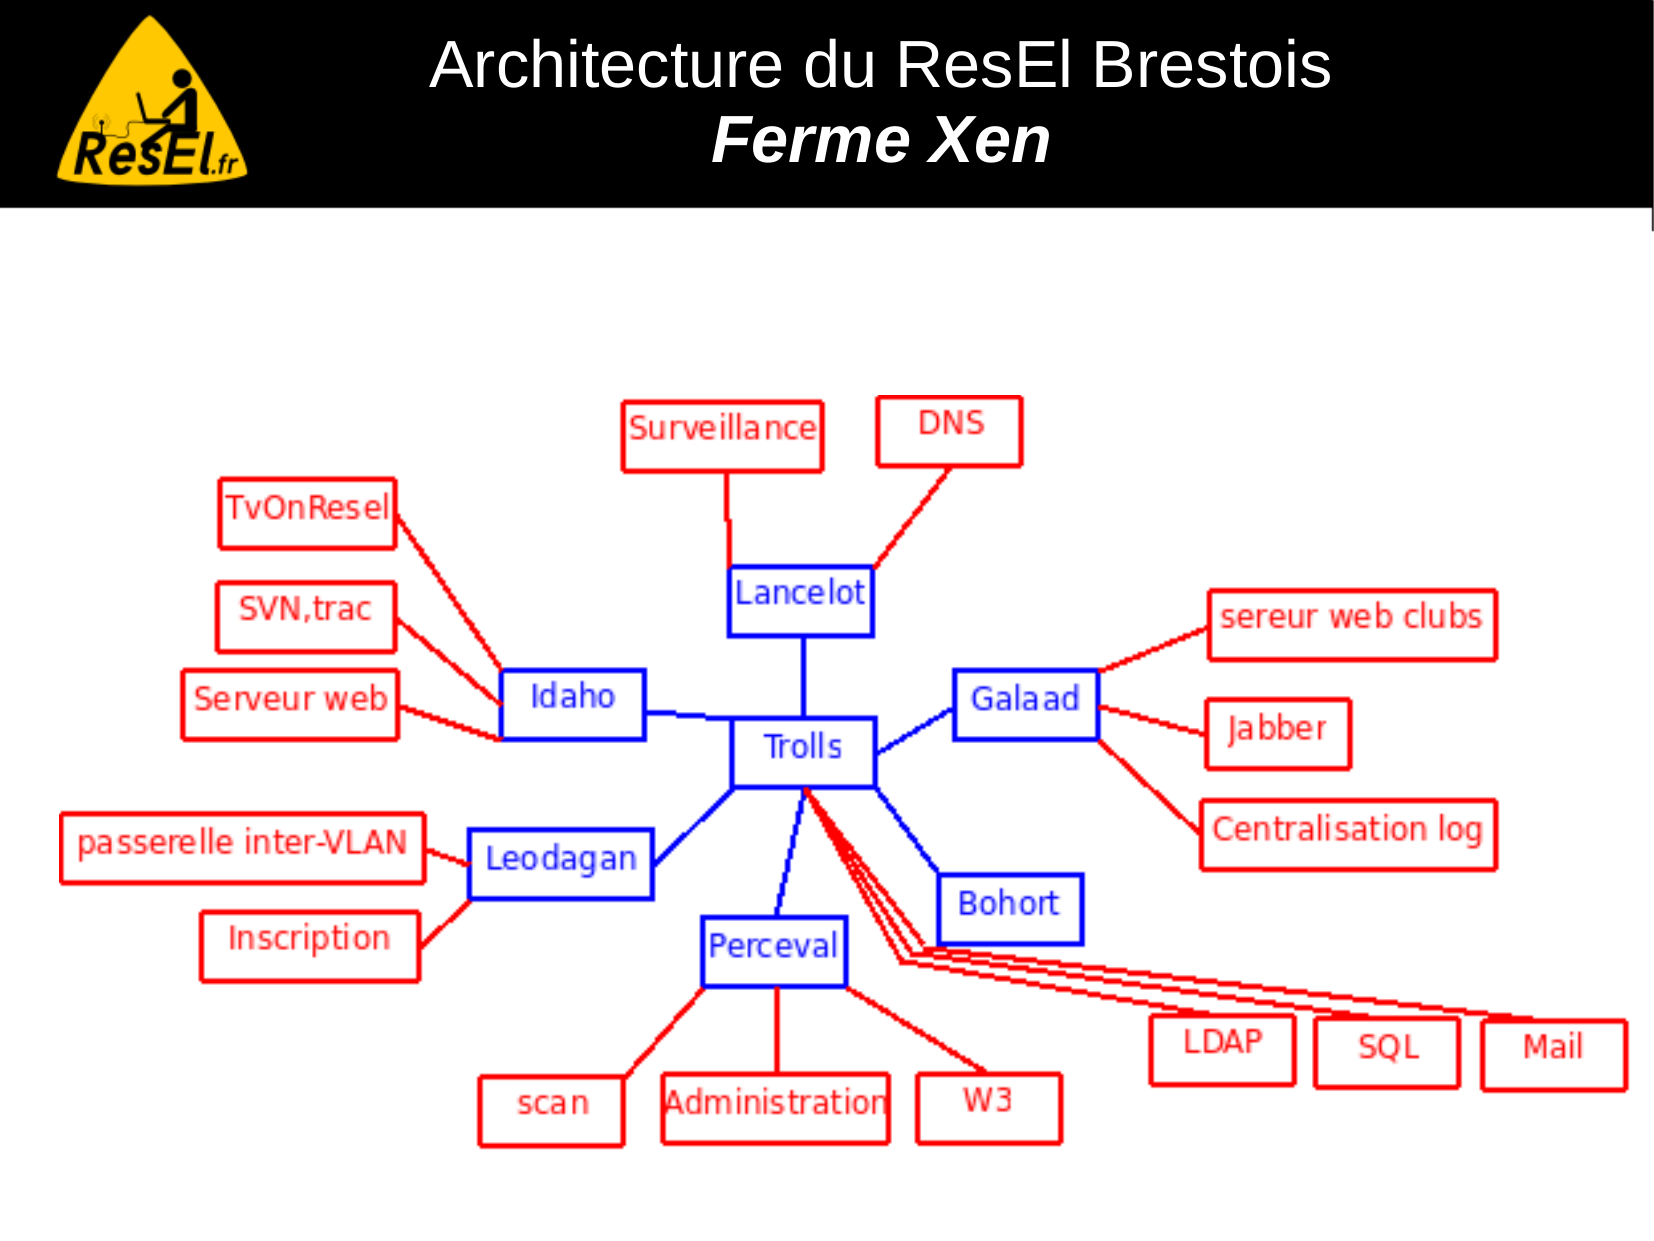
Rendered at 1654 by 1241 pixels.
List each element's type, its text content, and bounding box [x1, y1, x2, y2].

title Architecture du ResEl Brestois Ferme Xen [275, 27, 1488, 177]
picture [0, 0, 1654, 1241]
